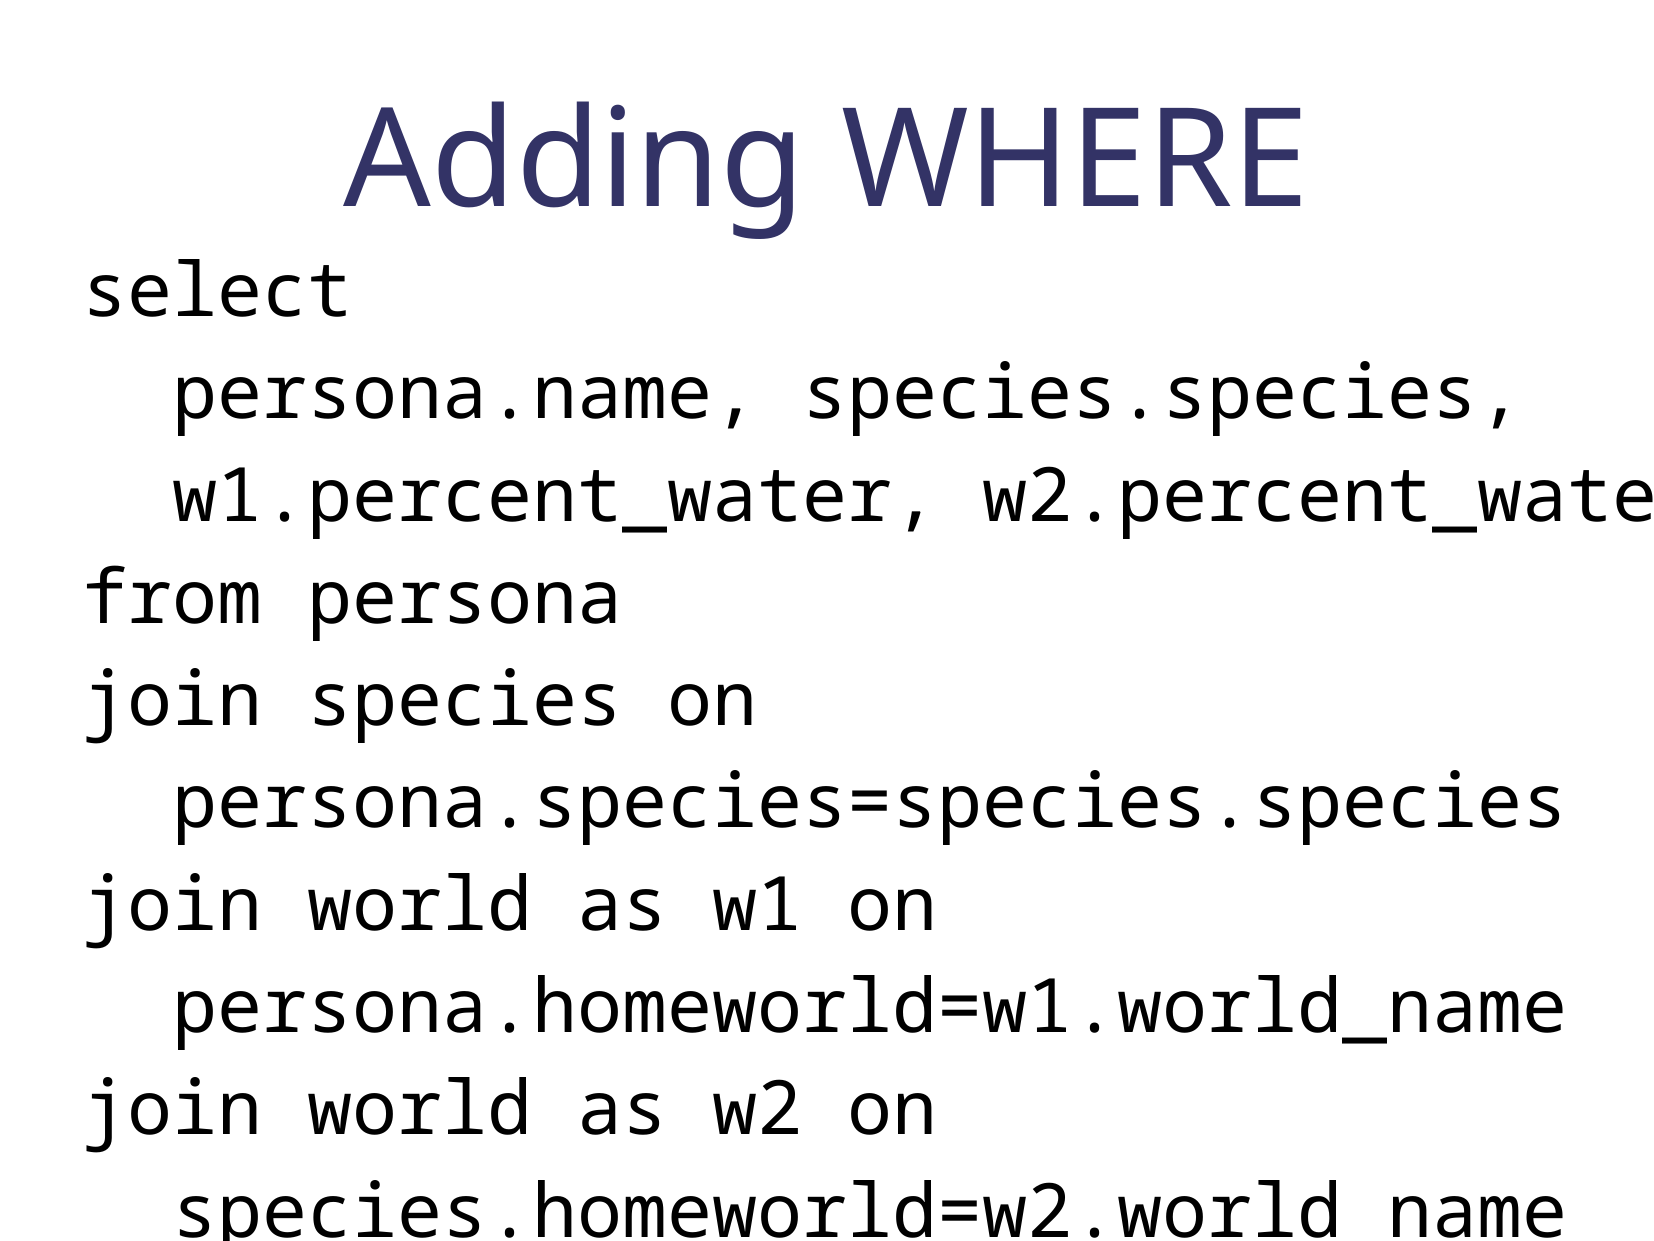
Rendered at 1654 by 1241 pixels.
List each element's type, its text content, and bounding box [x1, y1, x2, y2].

subtitle select persona.name, species.species, w1.percent_water, w2.percent_water from persona join species on persona.species=species.species join world as w1 on persona.homeworld=w1.world_name join world as w2 on species.homeworld=w2.world_name where w1.percent_water>w2.percent_water; [82, 236, 1654, 1241]
title Adding WHERE [82, 56, 1571, 250]
